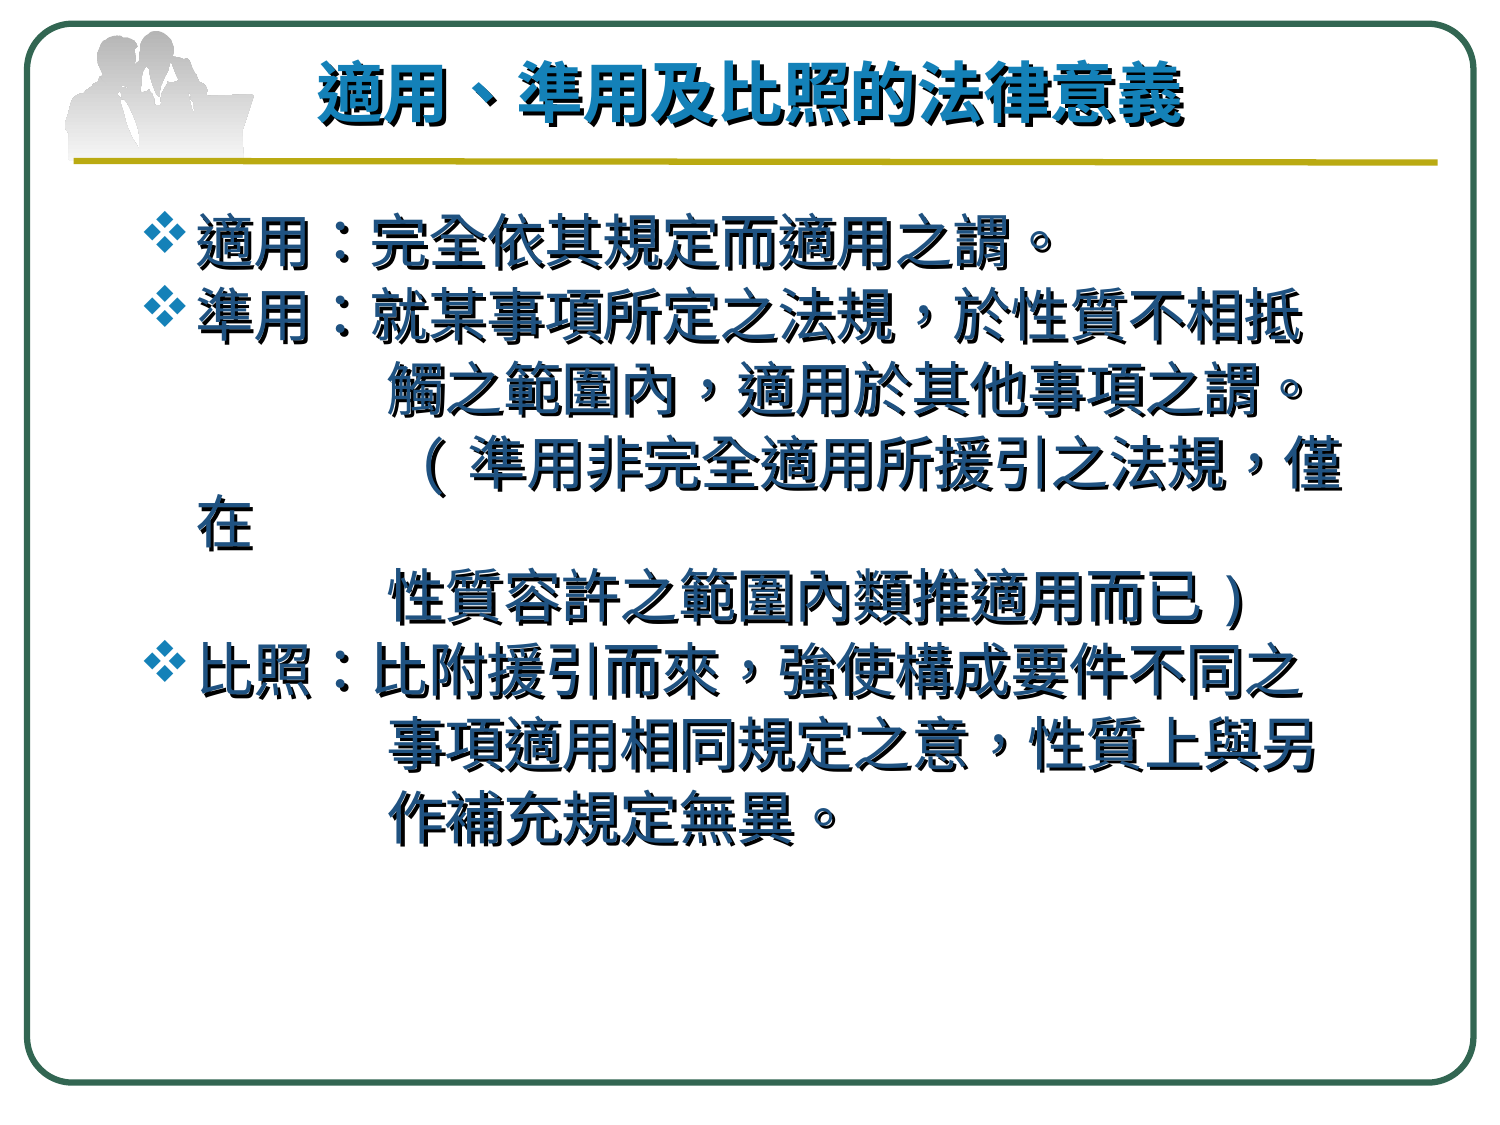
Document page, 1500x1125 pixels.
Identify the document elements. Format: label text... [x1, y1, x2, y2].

list 適用：完全依其規定而適用之謂。 準用：就某事項所定之法規，於性質不相抵 觸之範圍內，適用於其他事項之謂。 (準用非完全適用所援引之法規，僅在 性質容許之範圍內類推適用而已) 比照：比附援引而來，強使構成要件不同之 事項適用相同規定之意，性質上與另 作補充規定無異。 [123, 207, 1365, 917]
title 適用、準用及比照的法律意義 [75, 45, 1426, 138]
